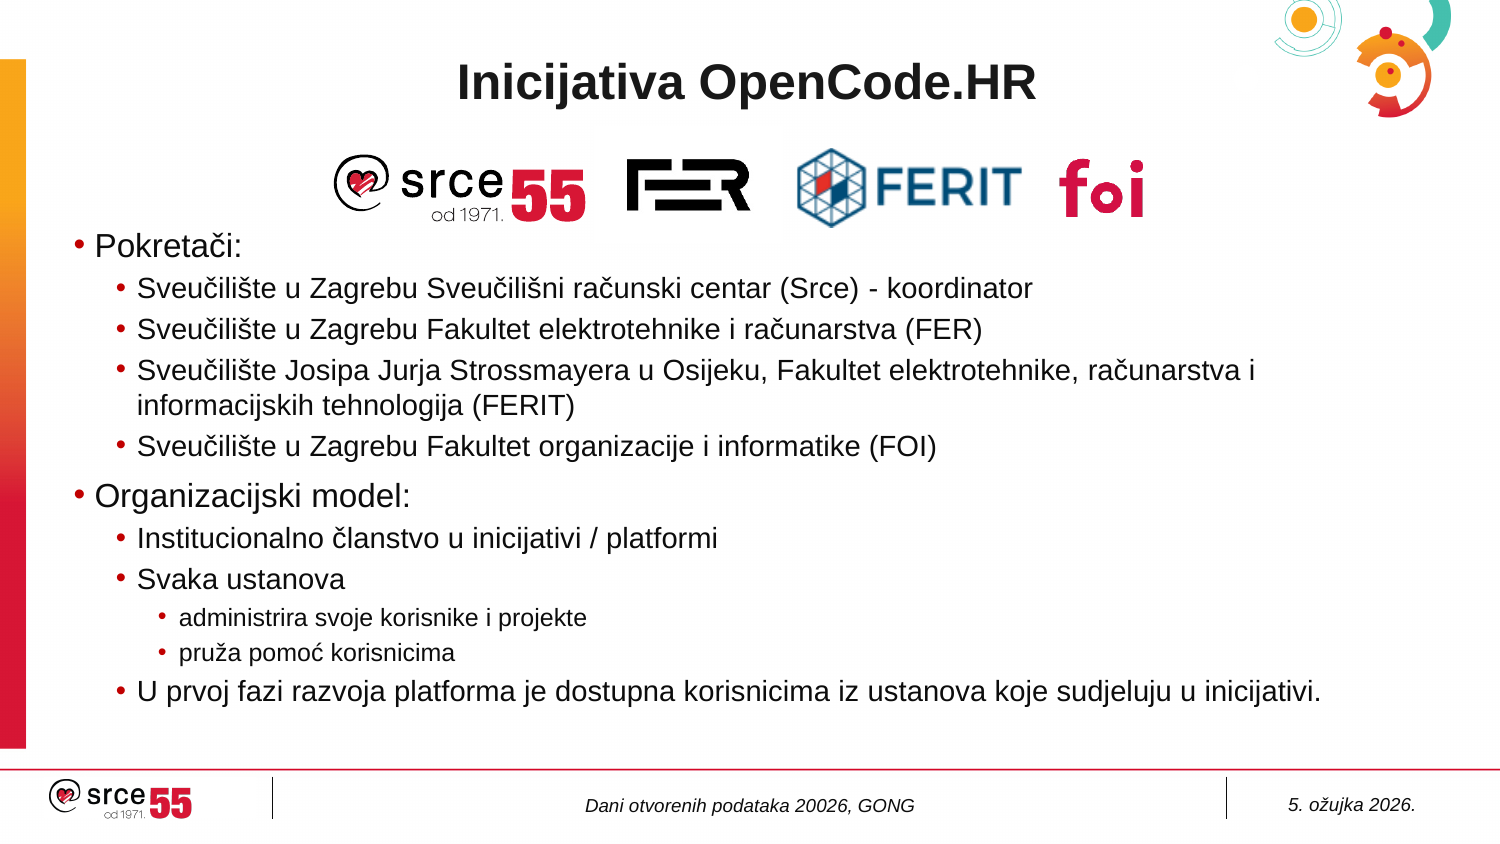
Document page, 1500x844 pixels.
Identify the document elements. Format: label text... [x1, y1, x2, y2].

picture [0, 0, 1500, 844]
list Pokretači: Sveučilište u Zagrebu Sveučilišni računski centar (Srce) - koordinator Sveučilište u Zagrebu Fakultet elektrotehnike i računarstva (FER) Sveučilište Josipa Jurja Strossmayera u Osijeku, Fakultet elektrotehnike, računarstva i informacijskih tehnologija (FERIT) Sveučilište u Zagrebu Fakultet organizacije i informatike (FOI) Organizacijski model: Institucionalno članstvo u inicijativi / platformi Svaka ustanova administrira svoje korisnike i projekte pruža pomoć korisnicima U prvoj fazi razvoja platforma je dostupna korisnicima iz ustanova koje sudjeluju u inicijativi. [58, 216, 1353, 751]
footer Dani otvorenih podataka 20026, GONG [338, 782, 1162, 828]
title Inicijativa OpenCode.HR [93, 1, 1388, 165]
slide_number 5. ožujka 2026. [1254, 781, 1451, 827]
